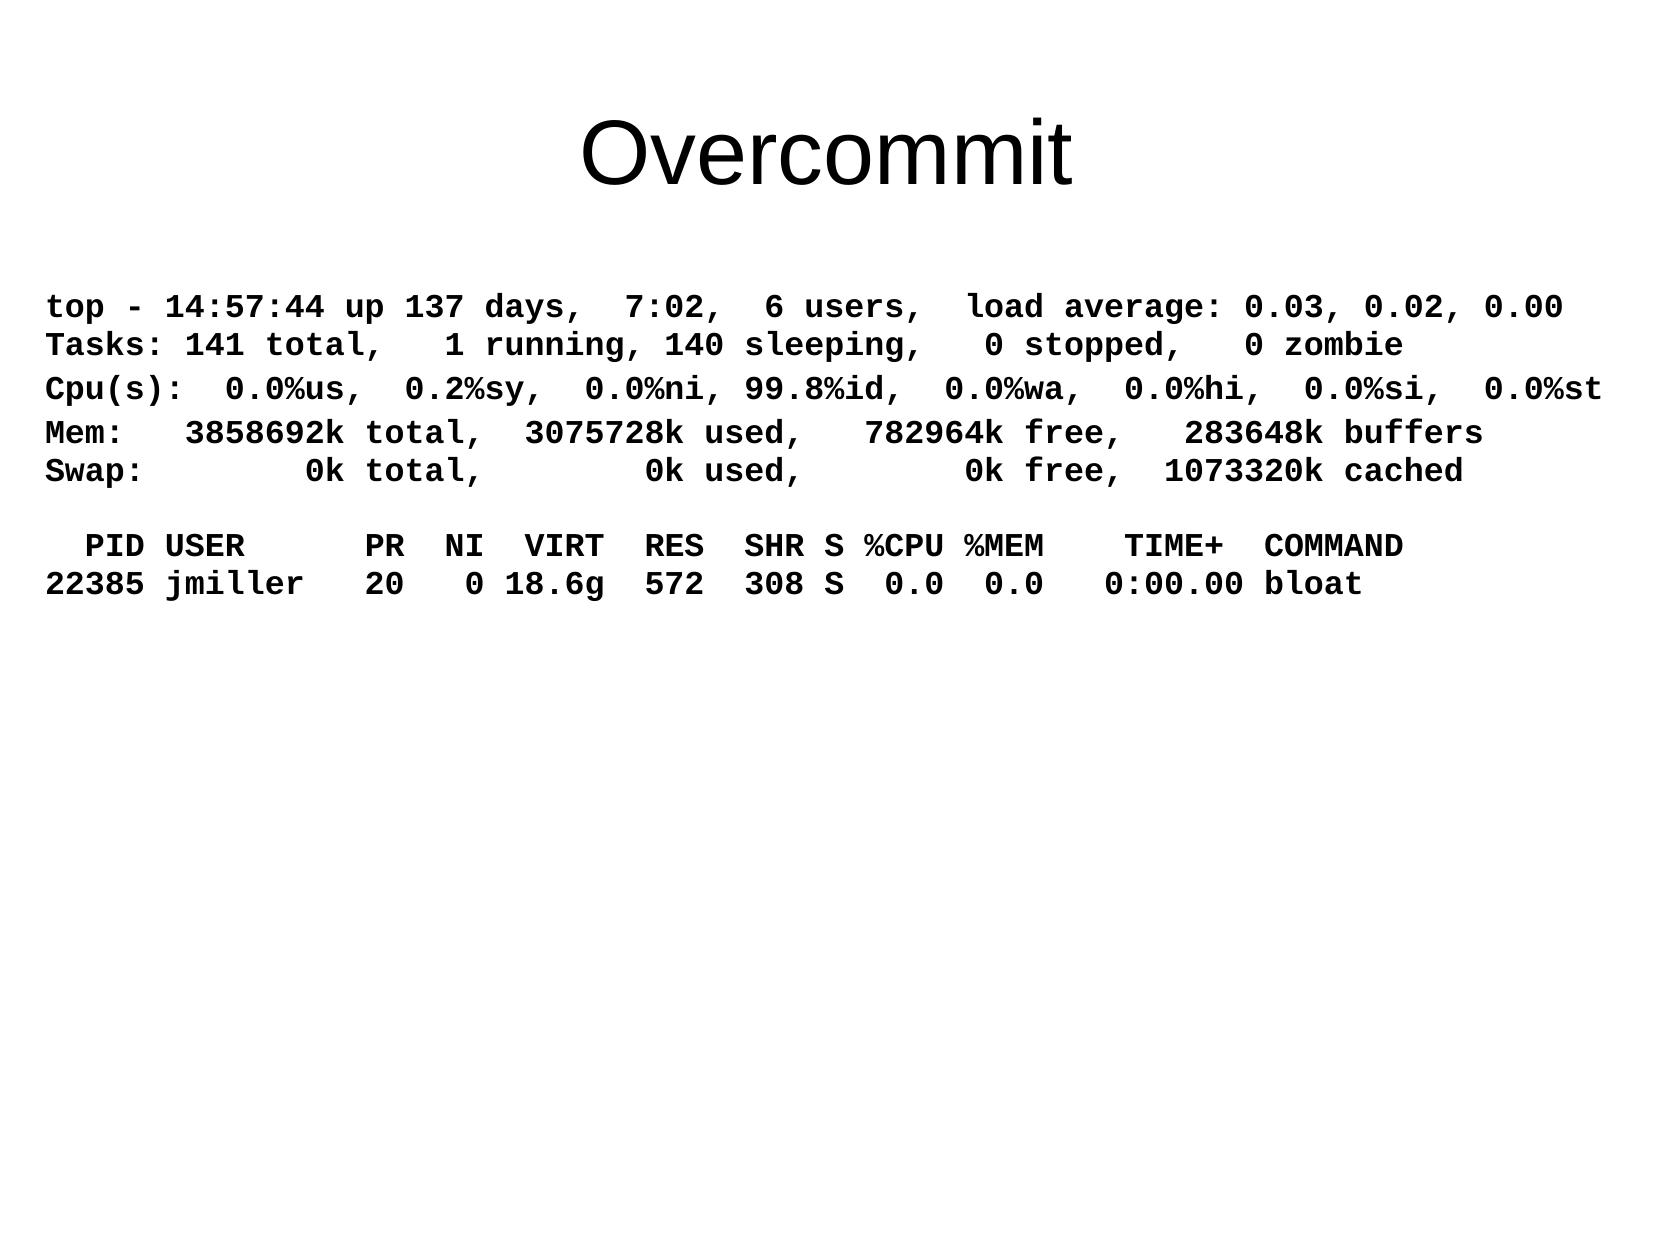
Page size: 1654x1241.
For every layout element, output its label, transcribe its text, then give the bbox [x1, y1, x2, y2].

title Overcommit [82, 49, 1571, 257]
list top - 14:57:44 up 137 days, 7:02, 6 users, load average: 0.03, 0.02, 0.00 Tasks: 141 total, 1 running, 140 sleeping, 0 stopped, 0 zombie Cpu(s): 0.0%us, 0.2%sy, 0.0%ni, 99.8%id, 0.0%wa, 0.0%hi, 0.0%si, 0.0%st Mem: 3858692k total, 3075728k used, 782964k free, 283648k buffers Swap: 0k total, 0k used, 0k free, 1073320k cached PID USER PR NI VIRT RES SHR S %CPU %MEM TIME+ COMMAND 22385 jmiller 20 0 18.6g 572 308 S 0.0 0.0 0:00.00 bloat [45, 290, 1606, 681]
